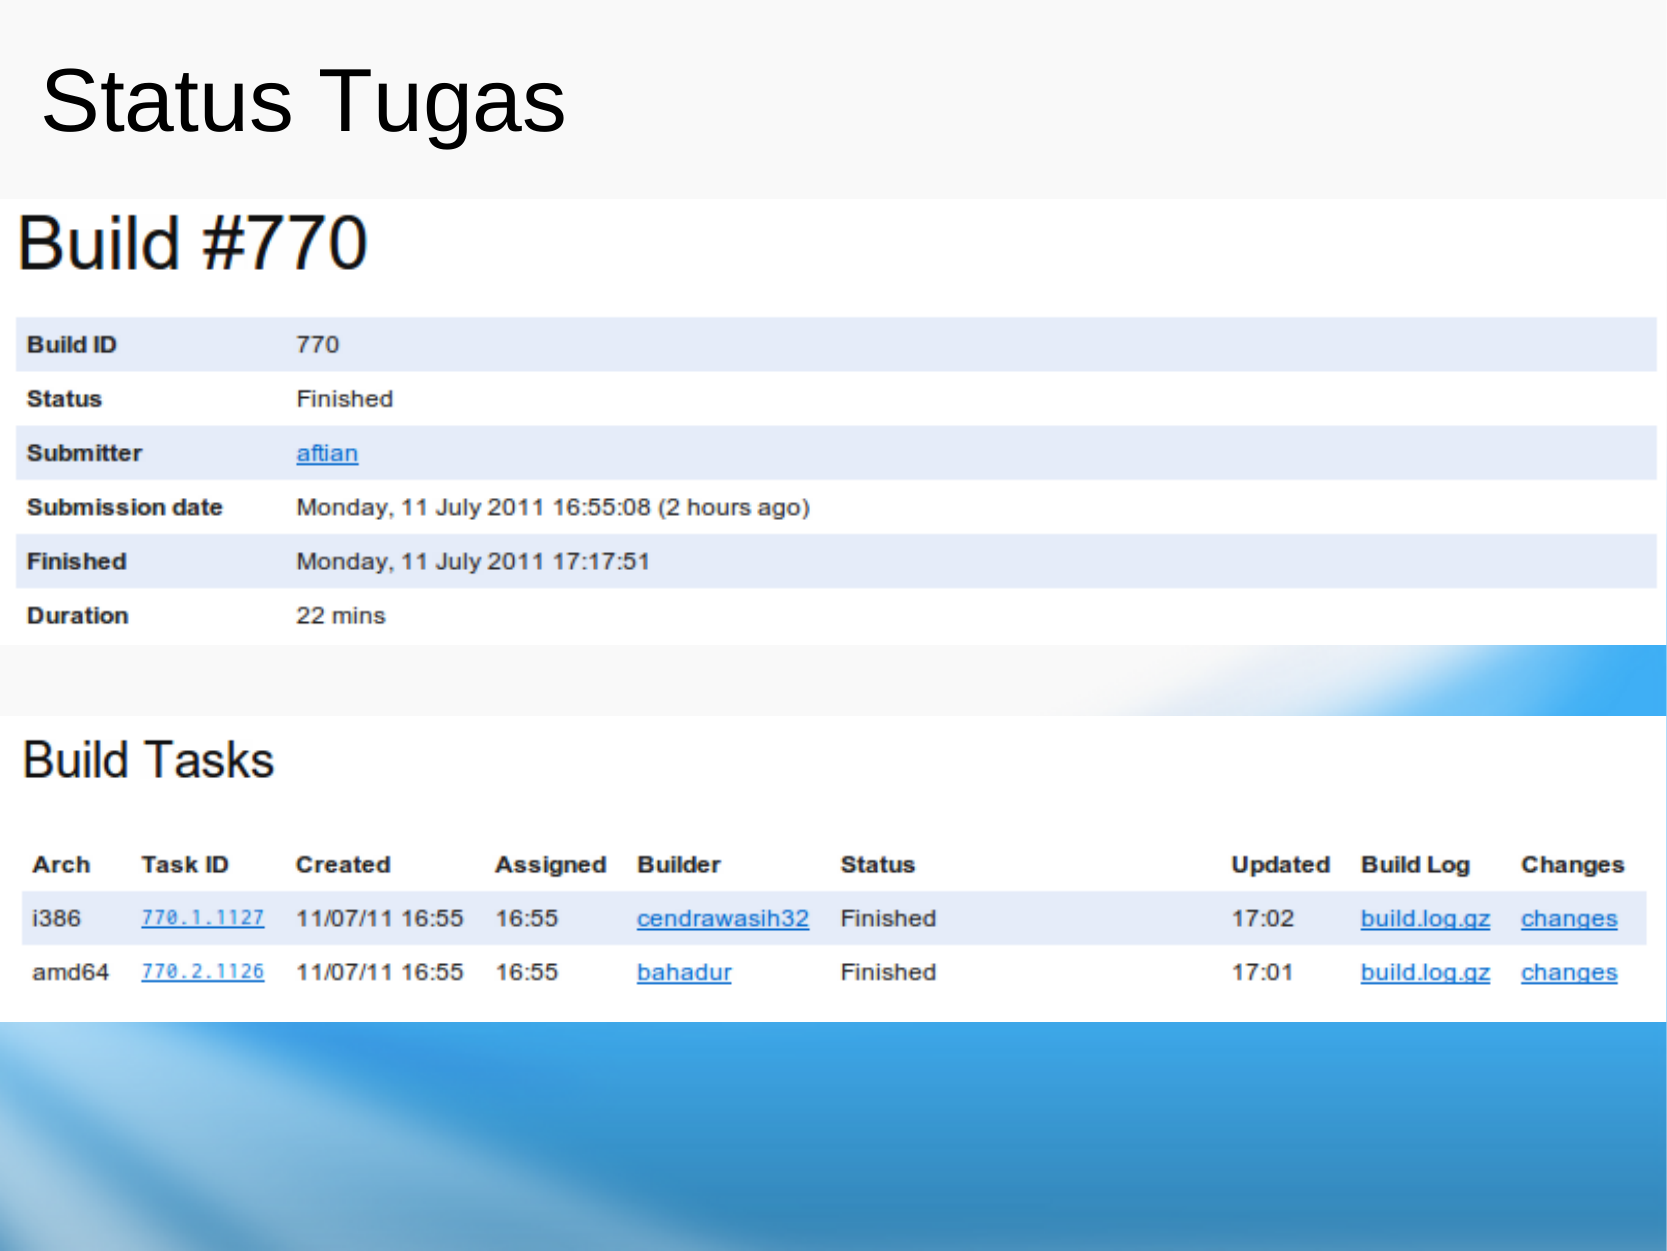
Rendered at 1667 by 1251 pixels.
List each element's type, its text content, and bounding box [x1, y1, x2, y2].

title Status Tugas [40, 50, 1627, 199]
picture [0, 0, 1667, 1251]
